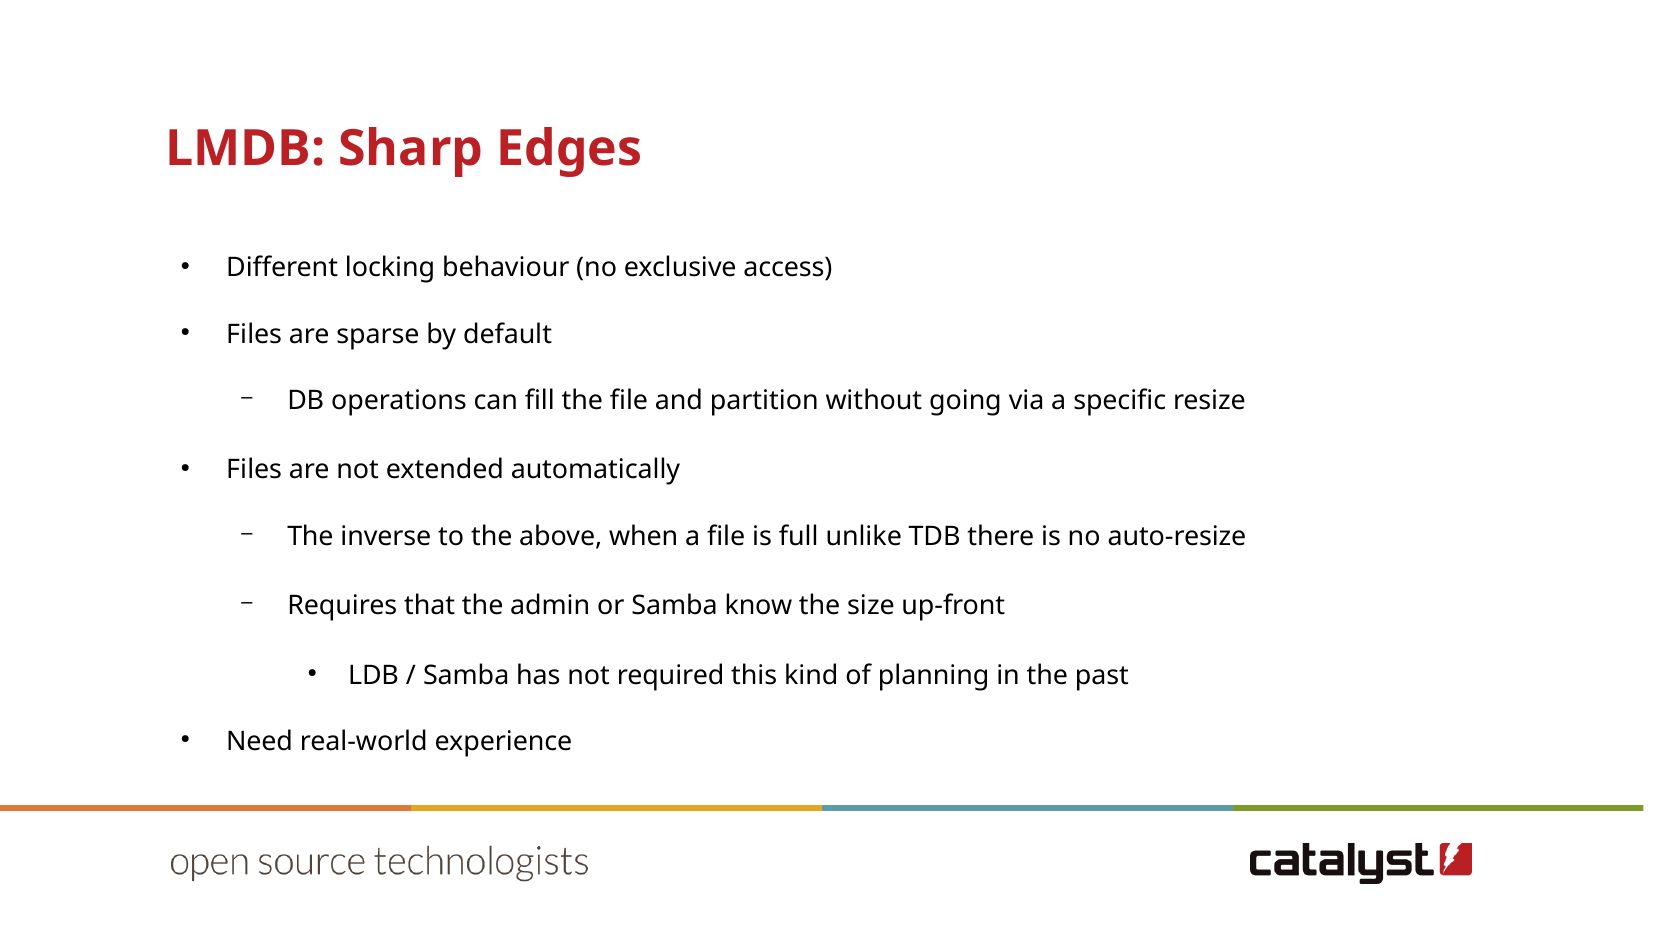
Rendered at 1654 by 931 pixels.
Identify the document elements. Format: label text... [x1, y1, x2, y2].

title LMDB: Sharp Edges [165, 68, 1489, 224]
picture [0, 805, 1644, 884]
list Different locking behaviour (no exclusive access) Files are sparse by default DB operations can fill the file and partition without going via a specific resize Files are not extended automatically The inverse to the above, when a file is full unlike TDB there is no auto-resize Requires that the admin or Samba know the size up-front LDB / Samba has not required this kind of planning in the past Need real-world experience [165, 230, 1489, 770]
